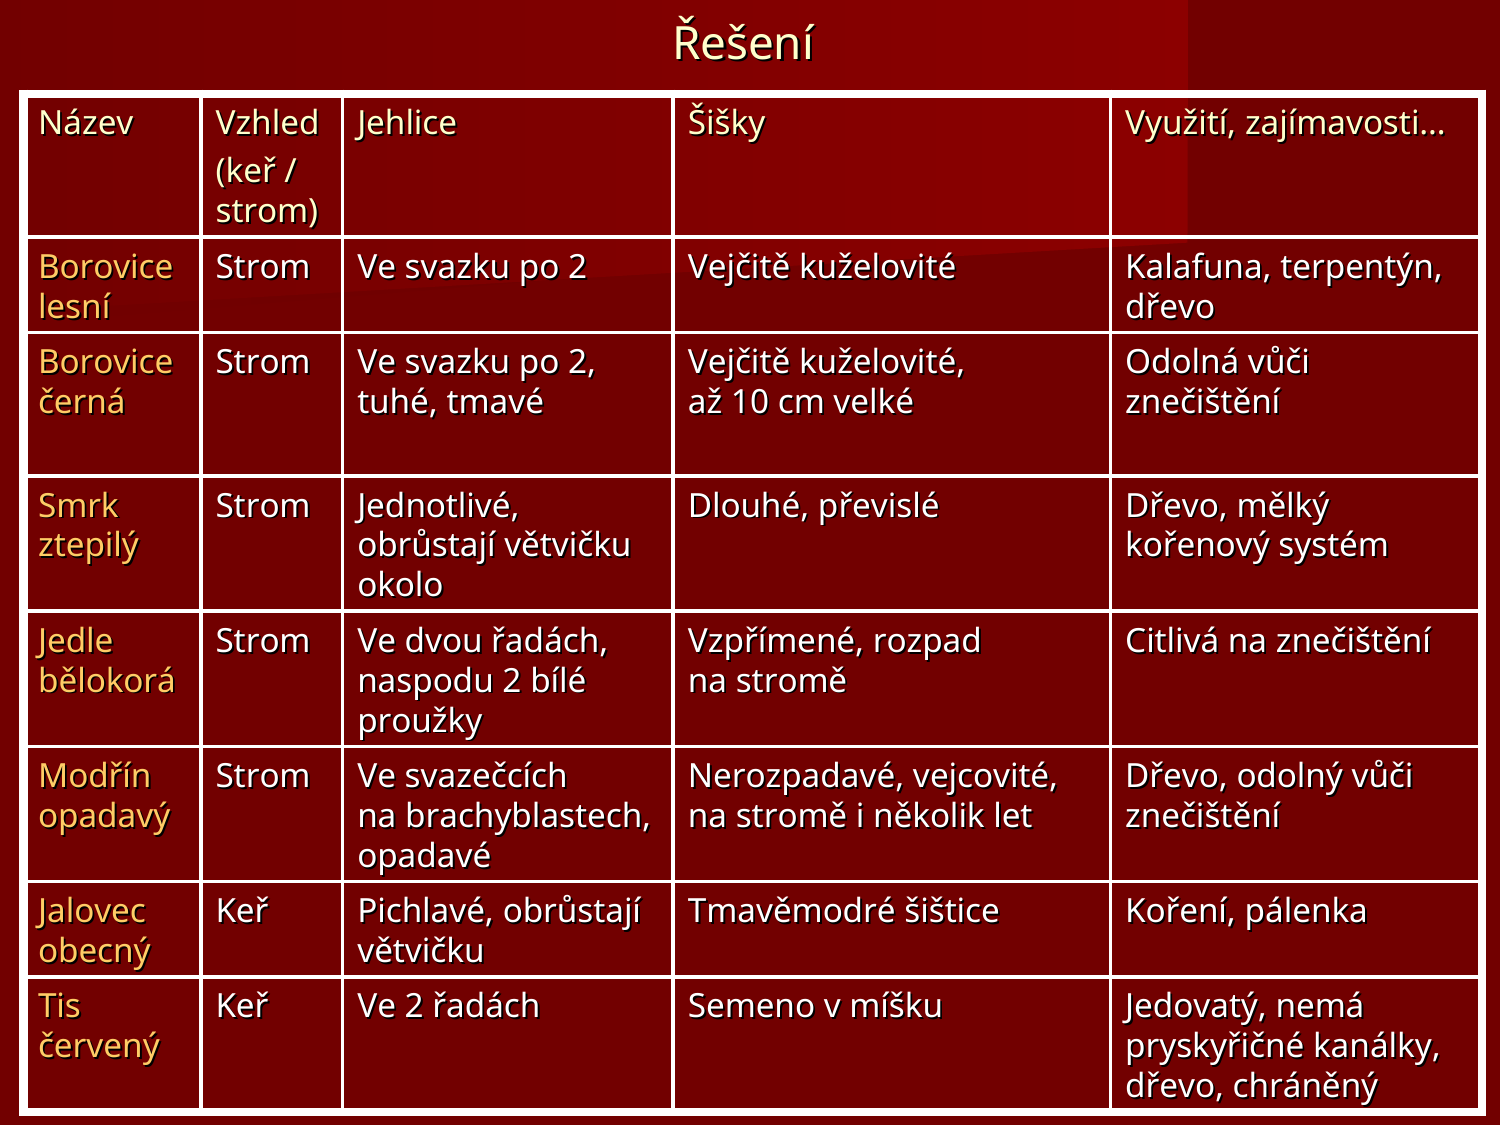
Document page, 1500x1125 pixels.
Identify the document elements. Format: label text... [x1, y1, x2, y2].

table_cell Borovice černá [28, 334, 199, 474]
table_cell Koření, pálenka [1112, 883, 1478, 975]
table_header Název [28, 98, 199, 235]
table_cell Ve 2 řadách [344, 979, 671, 1108]
table_cell Pichlavé, obrůstají větvičku [344, 883, 671, 975]
table_cell Keř [203, 979, 341, 1108]
table_cell Tmavěmodré šištice [675, 883, 1109, 975]
table_cell Semeno v míšku [675, 979, 1109, 1108]
table_cell Strom [203, 478, 341, 609]
table_cell Keř [203, 883, 341, 975]
title Řešení [67, 5, 1418, 76]
table_header Vzhled (keř / strom) [203, 98, 341, 235]
table_cell Vejčitě kuželovité, až 10 cm velké [675, 334, 1109, 474]
table_cell Dlouhé, převislé [675, 478, 1109, 609]
table_cell Jedovatý, nemá pryskyřičné kanálky, dřevo, chráněný [1112, 979, 1478, 1108]
table_cell Ve svazku po 2 [344, 239, 671, 331]
table_cell Vejčitě kuželovité [675, 239, 1109, 331]
table_cell Citlivá na znečištění [1112, 613, 1478, 745]
table_cell Borovice lesní [28, 239, 199, 331]
table_cell Tis červený [28, 979, 199, 1108]
table_header Využití, zajímavosti… [1112, 98, 1478, 235]
table_cell Kalafuna, terpentýn, dřevo [1112, 239, 1478, 331]
table_header Jehlice [344, 98, 671, 235]
table_cell Dřevo, mělký kořenový systém [1112, 478, 1478, 609]
table_cell Strom [203, 613, 341, 745]
table_cell Ve svazečcích na brachyblastech, opadavé [344, 748, 671, 880]
table_cell Smrk ztepilý [28, 478, 199, 609]
table_cell Jednotlivé, obrůstají větvičku okolo [344, 478, 671, 609]
table_cell Vzpřímené, rozpad na stromě [675, 613, 1109, 745]
table_cell Strom [203, 334, 341, 474]
table_cell Ve svazku po 2, tuhé, tmavé [344, 334, 671, 474]
table_cell Strom [203, 748, 341, 880]
table_cell Jedle bělokorá [28, 613, 199, 745]
table_cell Nerozpadavé, vejcovité, na stromě i několik let [675, 748, 1109, 880]
table_cell Strom [203, 239, 341, 331]
table_cell Modřín opadavý [28, 748, 199, 880]
table_cell Jalovec obecný [28, 883, 199, 975]
table_header Šišky [675, 98, 1109, 235]
table_cell Odolná vůči znečištění [1112, 334, 1478, 474]
table_cell Dřevo, odolný vůči znečištění [1112, 748, 1478, 880]
table_cell Ve dvou řadách, naspodu 2 bílé proužky [344, 613, 671, 745]
